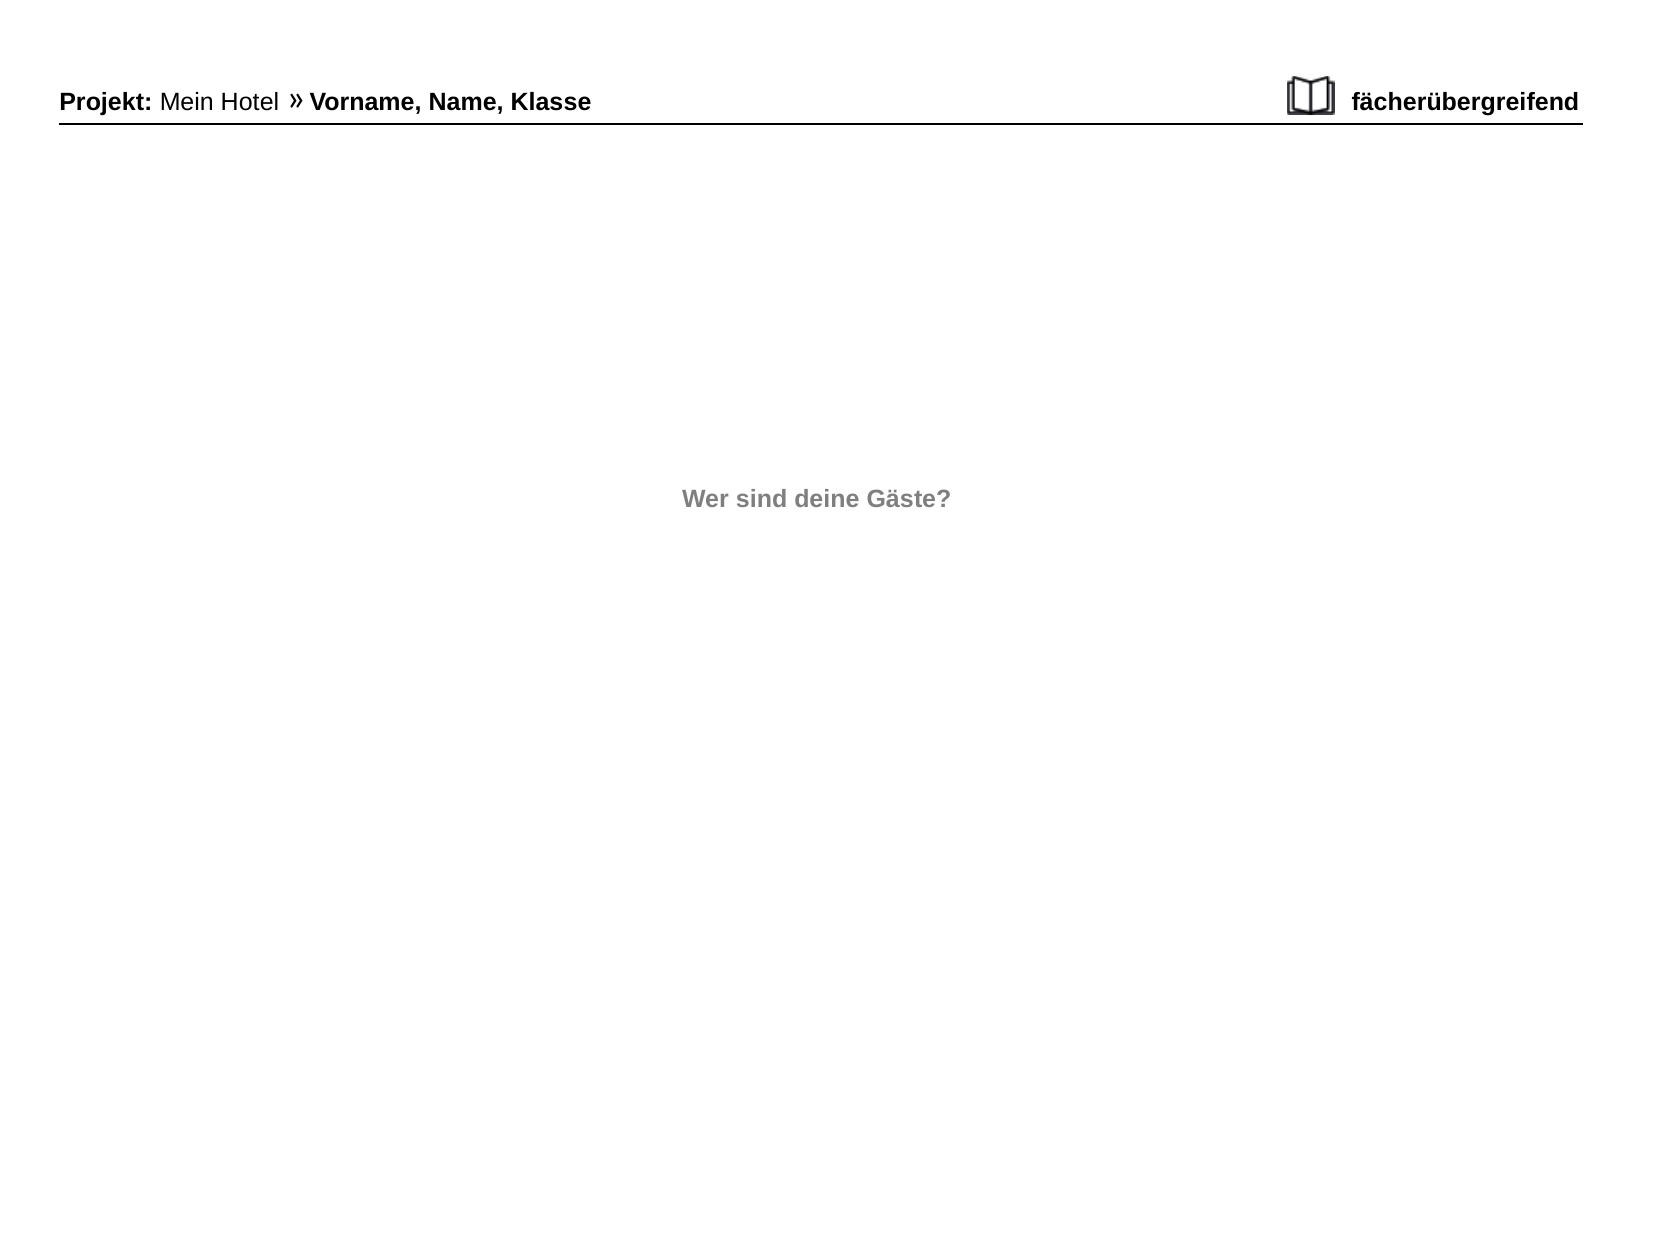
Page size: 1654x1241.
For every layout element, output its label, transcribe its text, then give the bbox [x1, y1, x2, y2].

text_box Wer sind deine Gäste? [58, 466, 1583, 526]
picture [1287, 76, 1335, 115]
text_box Projekt: Mein Hotel » Vorname, Name, Klasse fächerübergreifend [59, 64, 1583, 123]
